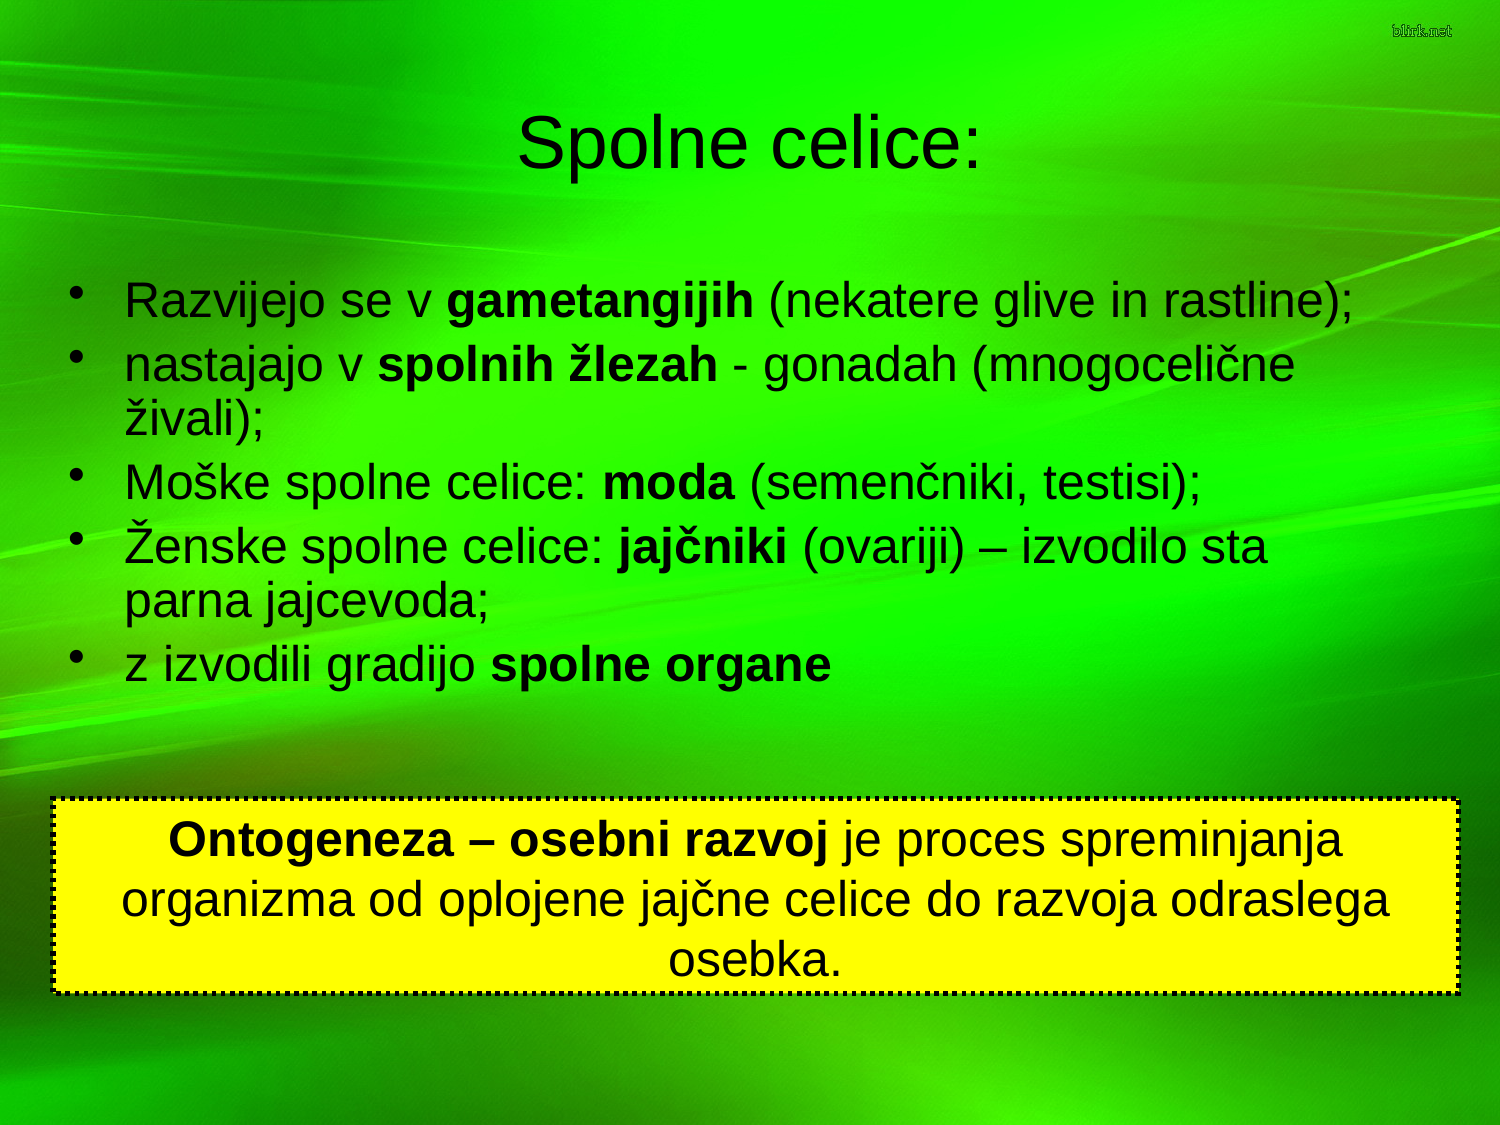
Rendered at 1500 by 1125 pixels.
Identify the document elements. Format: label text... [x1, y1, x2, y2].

text_box Ontogeneza – osebni razvoj je proces spreminjanja organizma od oplojene jajčne celice do razvoja odraslega osebka. [53, 798, 1459, 994]
title Spolne celice: [75, 45, 1425, 233]
list Razvijejo se v gametangijih (nekatere glive in rastline); nastajajo v spolnih žlezah - gonadah (mnogocelične živali); Moške spolne celice: moda (semenčniki, testisi); Ženske spolne celice: jajčniki (ovariji) – izvodilo sta parna jajcevoda; z izvodili gradijo spolne organe [53, 267, 1400, 764]
picture [0, 0, 1500, 1125]
